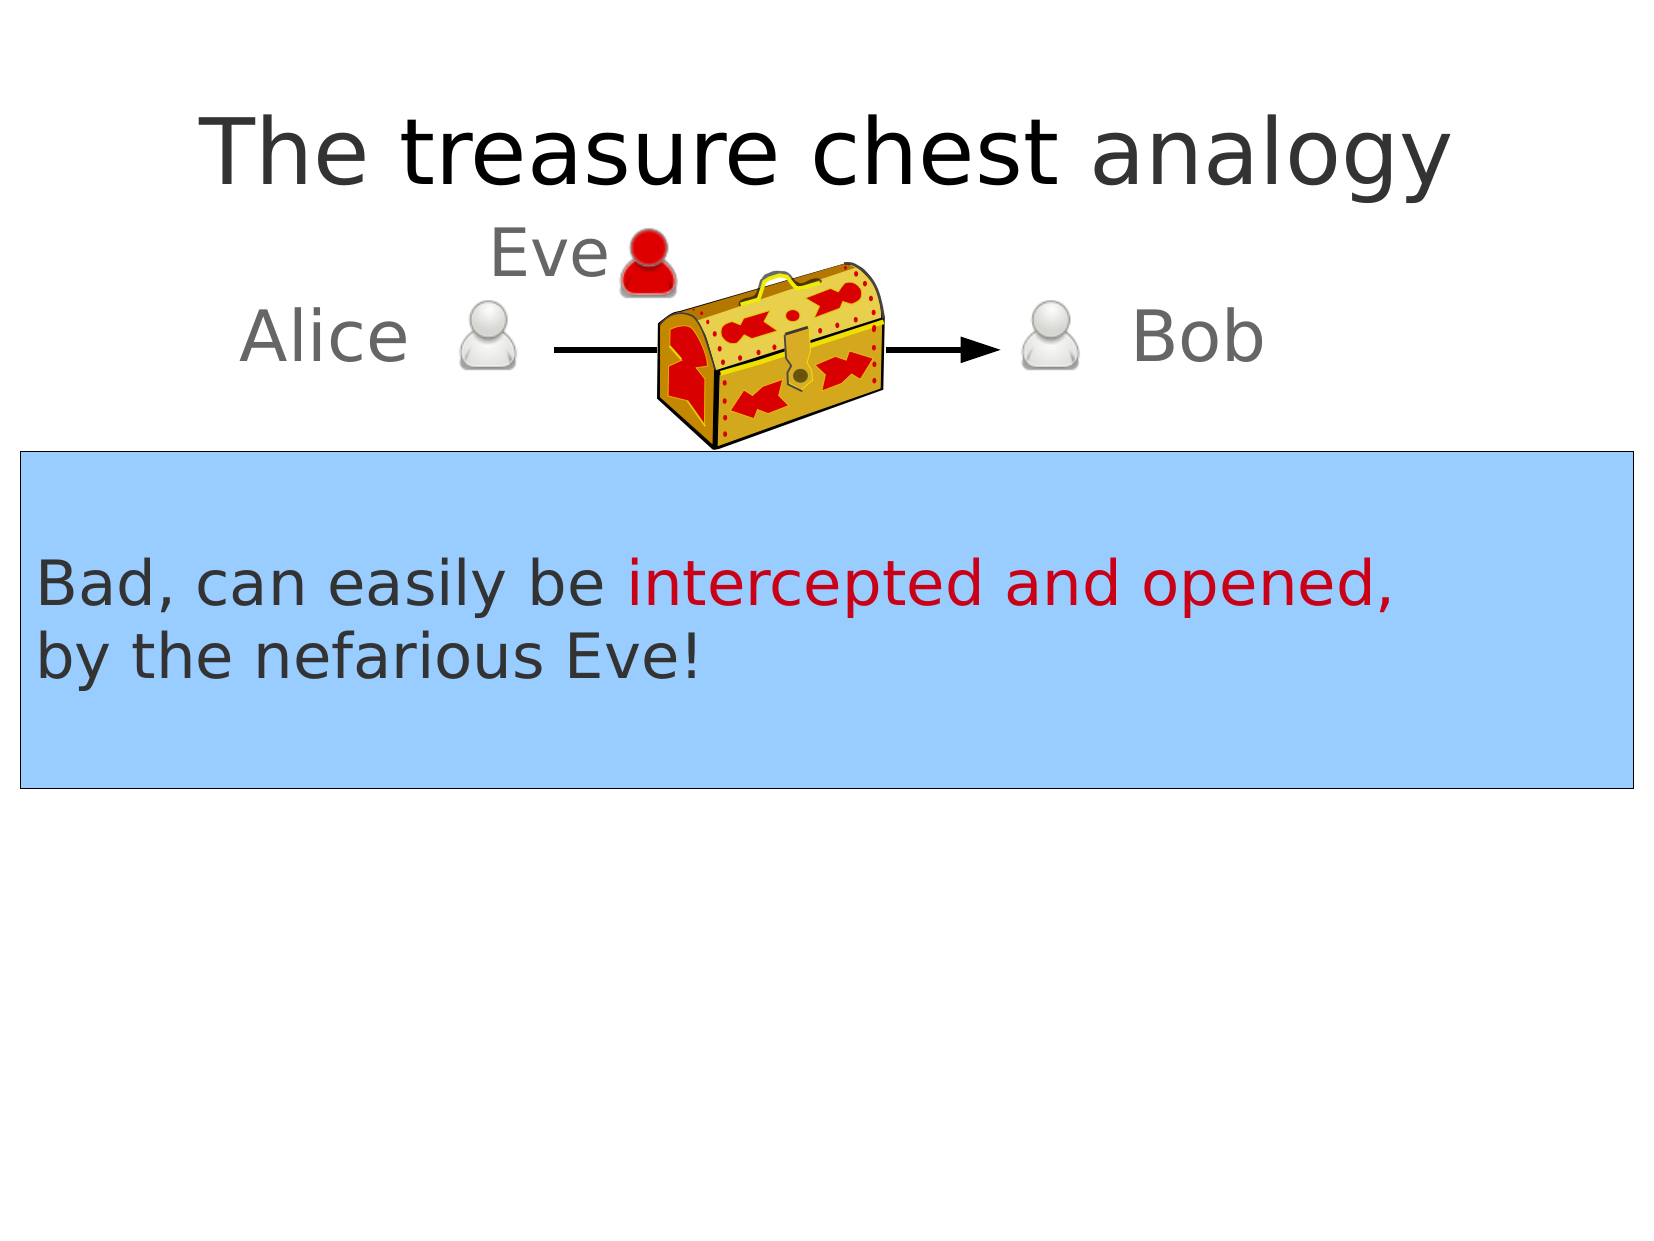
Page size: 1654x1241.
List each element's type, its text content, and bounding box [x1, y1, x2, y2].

text_box Alice [225, 288, 426, 386]
picture [610, 227, 886, 451]
text_box Eve [473, 207, 626, 301]
title The treasure chest analogy [82, 49, 1571, 257]
picture [450, 299, 525, 375]
text_box Bob [1115, 288, 1316, 386]
picture [1012, 299, 1088, 375]
text_box Bad, can easily be intercepted and opened, by the nefarious Eve! [20, 451, 1634, 789]
